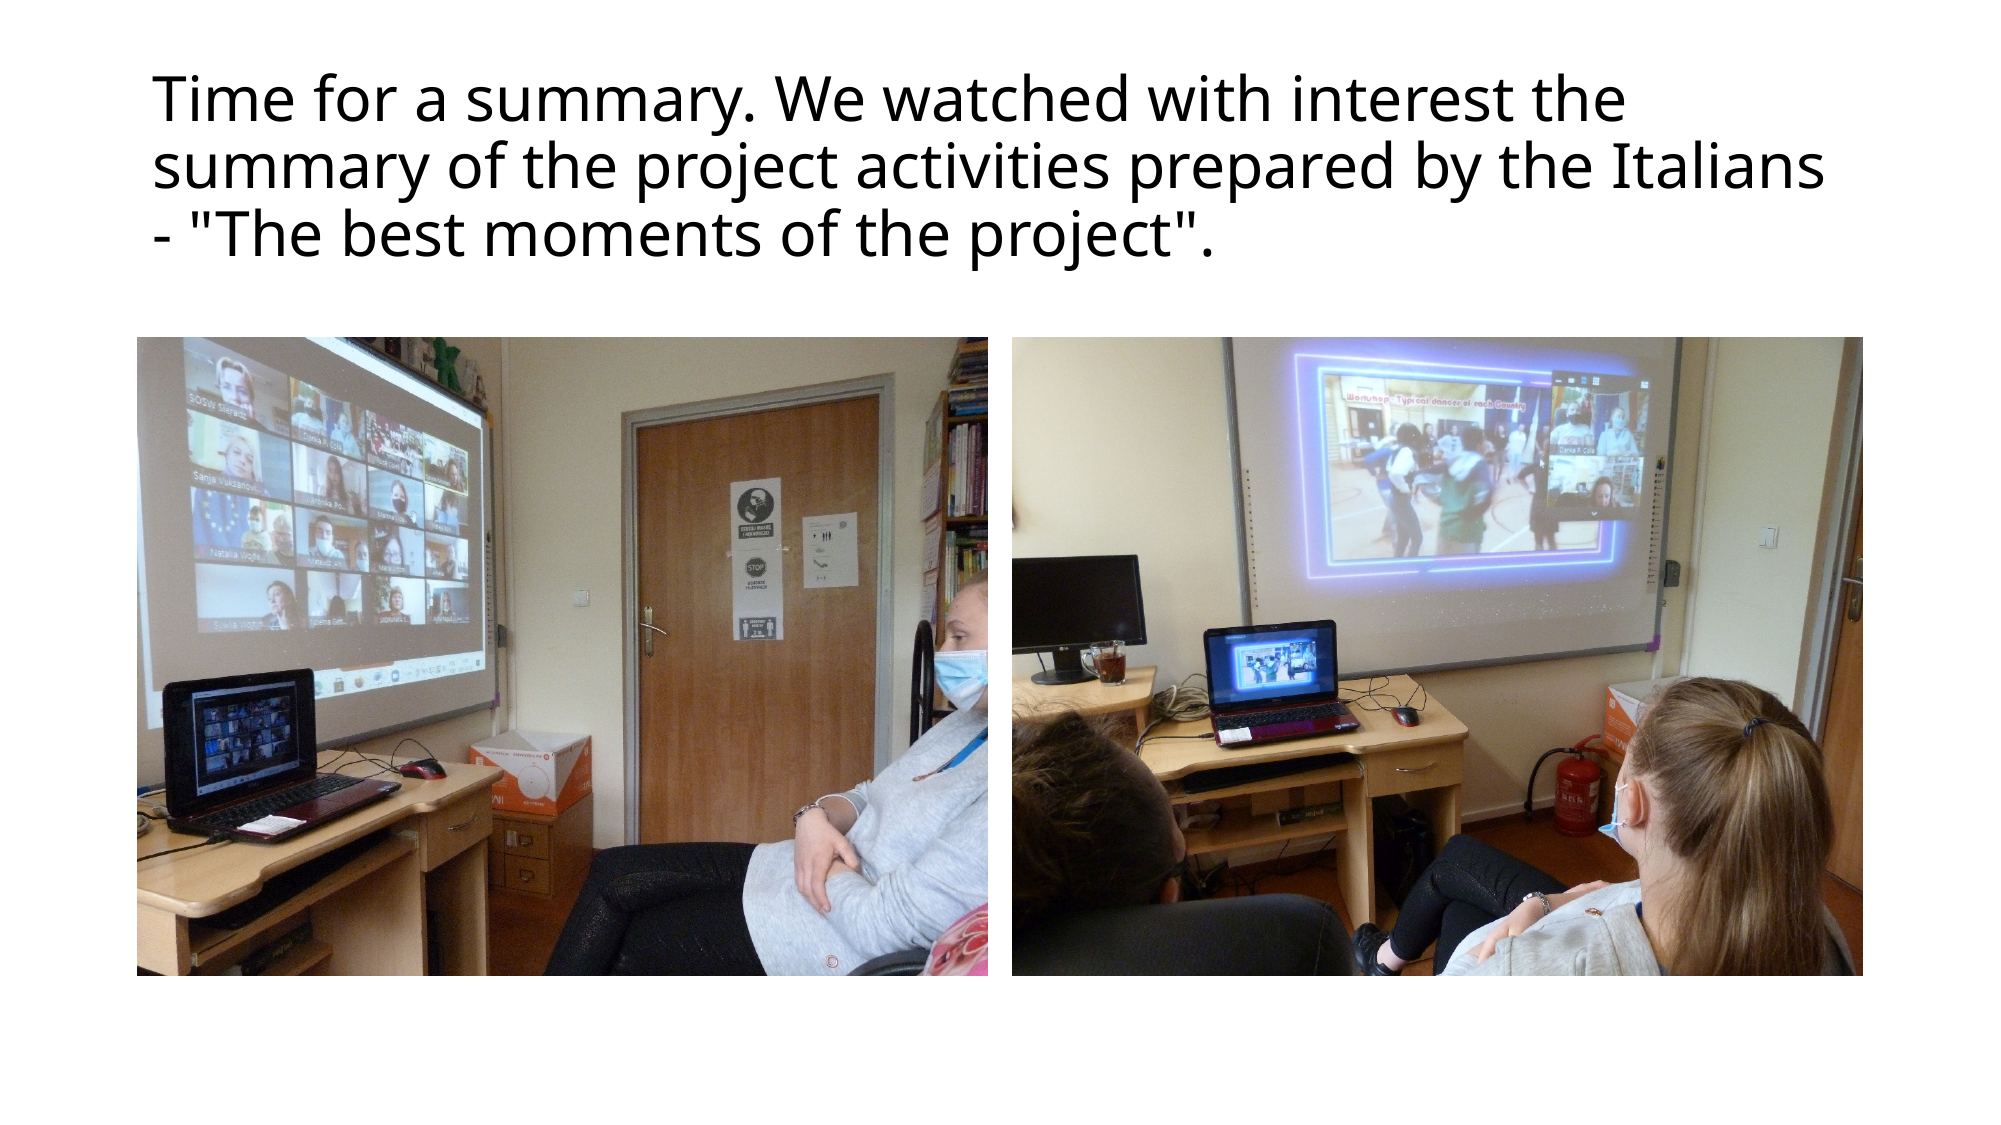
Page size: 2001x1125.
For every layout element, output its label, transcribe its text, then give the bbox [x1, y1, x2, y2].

picture [137, 337, 988, 976]
title Time for a summary. We watched with interest the summary of the project activities prepared by the Italians - "The best moments of the project". [137, 59, 1863, 278]
picture [1012, 337, 1863, 976]
